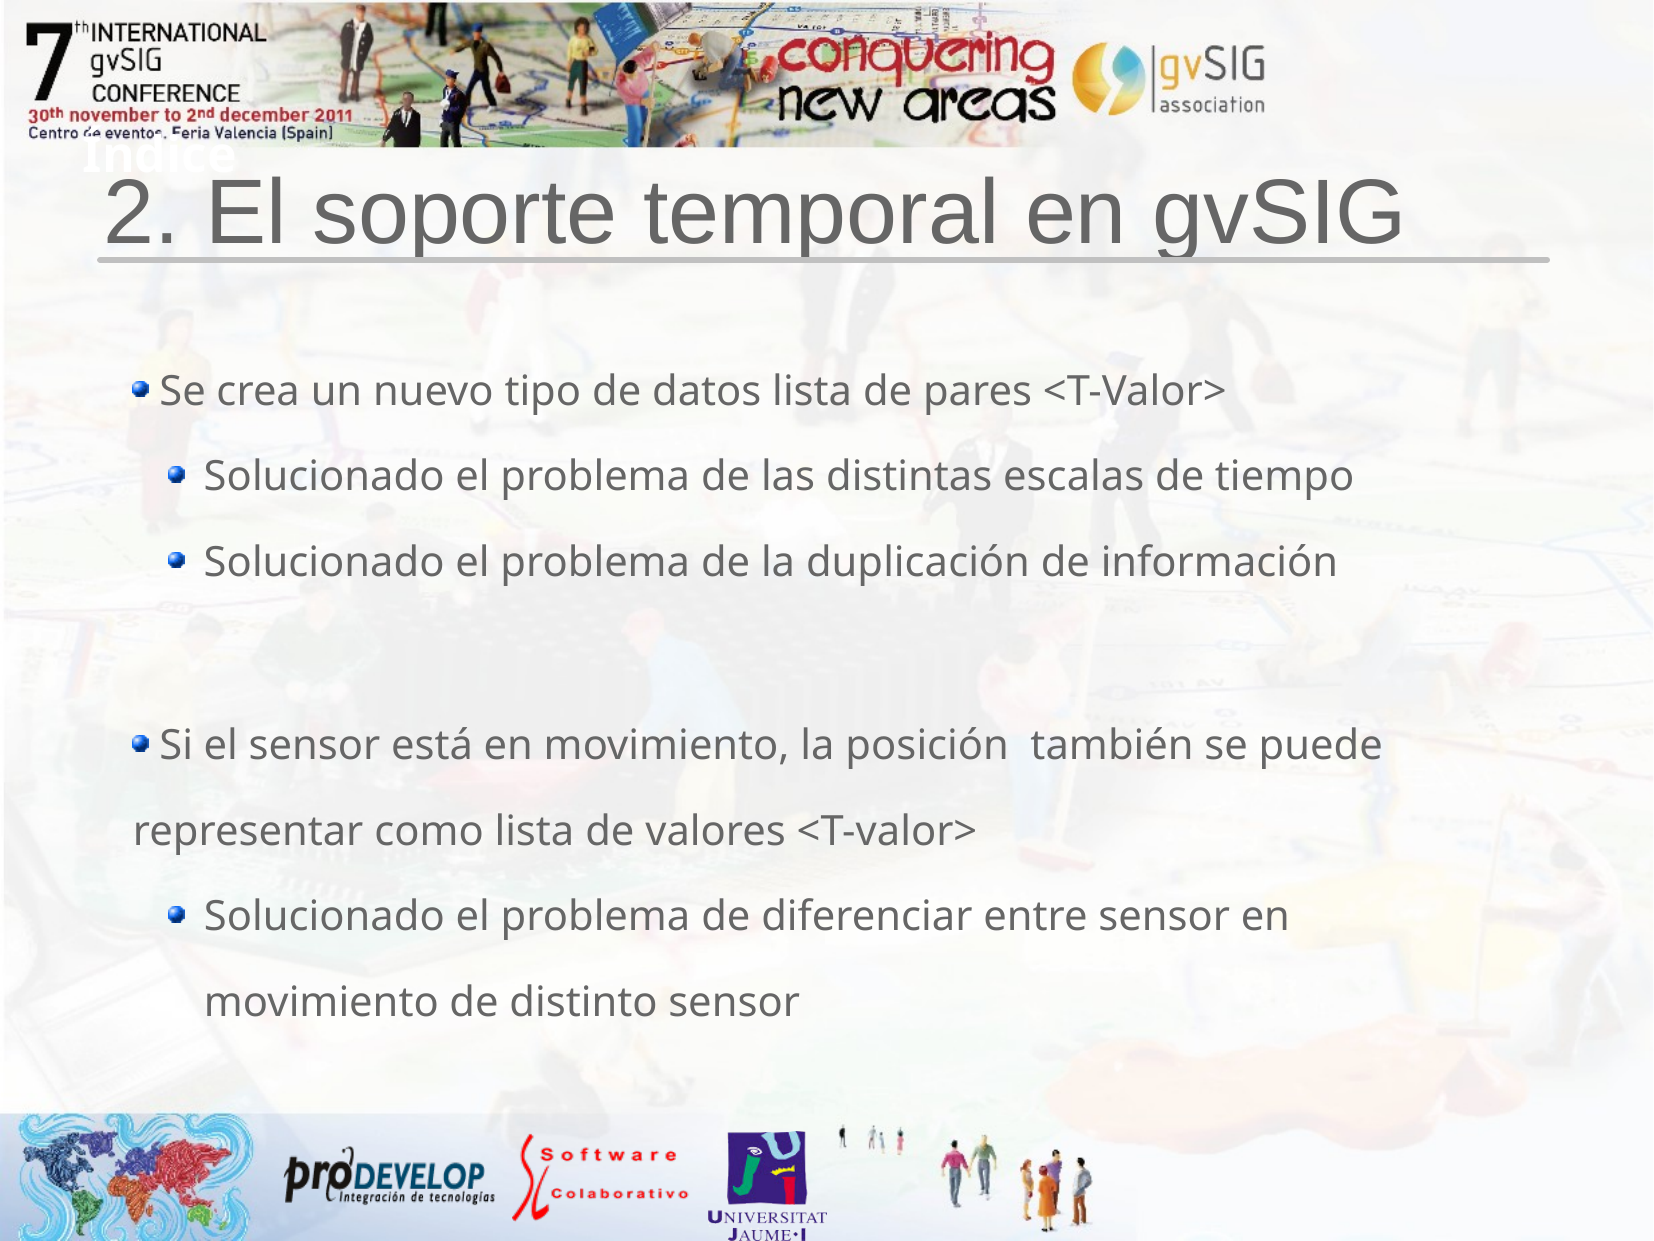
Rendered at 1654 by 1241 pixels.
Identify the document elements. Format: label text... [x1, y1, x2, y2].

text_box Si el sensor está en movimiento, la posición también se puede representar como lista de valores <T-valor> Solucionado el problema de diferenciar entre sensor en movimiento de distinto sensor [118, 679, 1477, 1111]
picture [0, 0, 1654, 1241]
text_box Se crea un nuevo tipo de datos lista de pares <T-Valor> Solucionado el problema de las distintas escalas de tiempo Solucionado el problema de la duplicación de información [118, 324, 1477, 534]
title Índice [82, 49, 1571, 257]
text_box 2. El soporte temporal en gvSIG [88, 153, 1424, 271]
